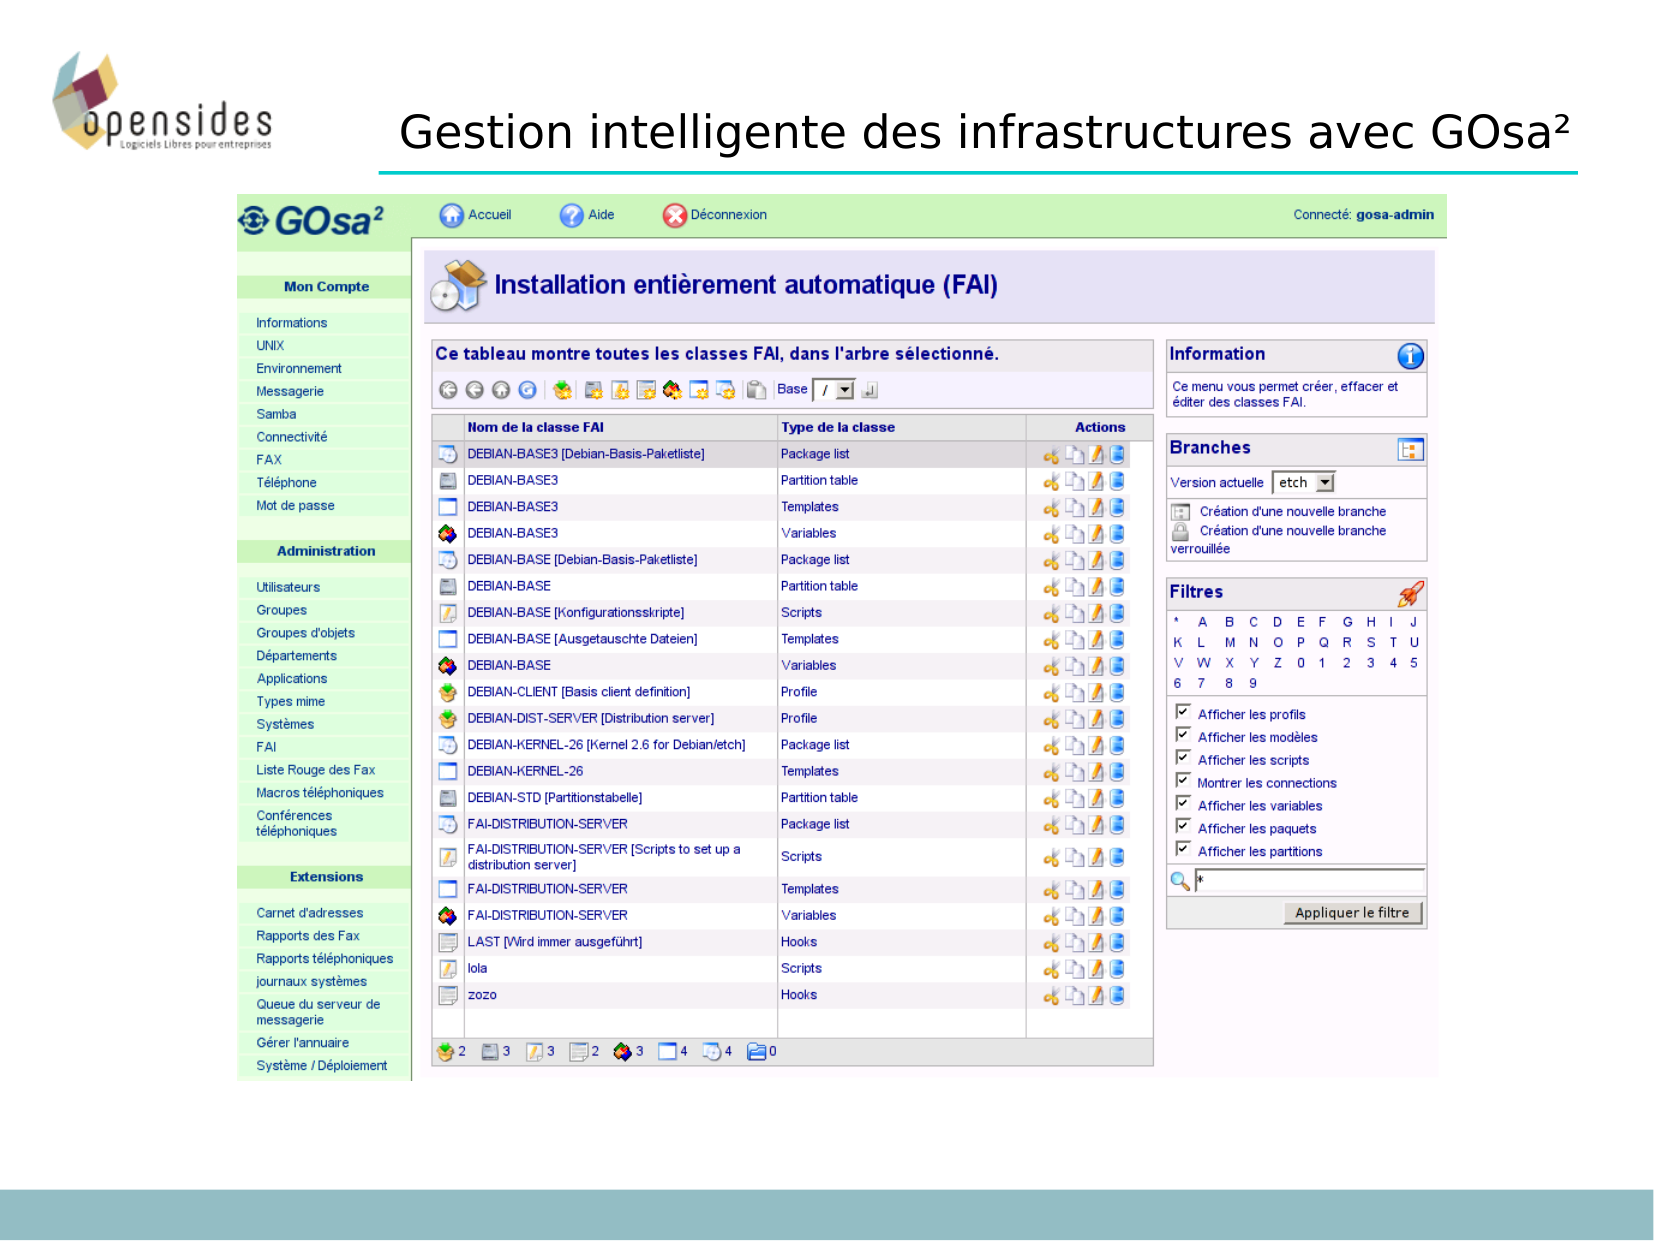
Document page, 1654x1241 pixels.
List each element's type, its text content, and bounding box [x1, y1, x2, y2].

picture [22, 30, 308, 187]
text_box Gestion intelligente des infrastructures avec GOsa² [317, 98, 1654, 167]
picture [237, 194, 1447, 1081]
text_box [378, 171, 1578, 175]
text_box [0, 1189, 1654, 1241]
